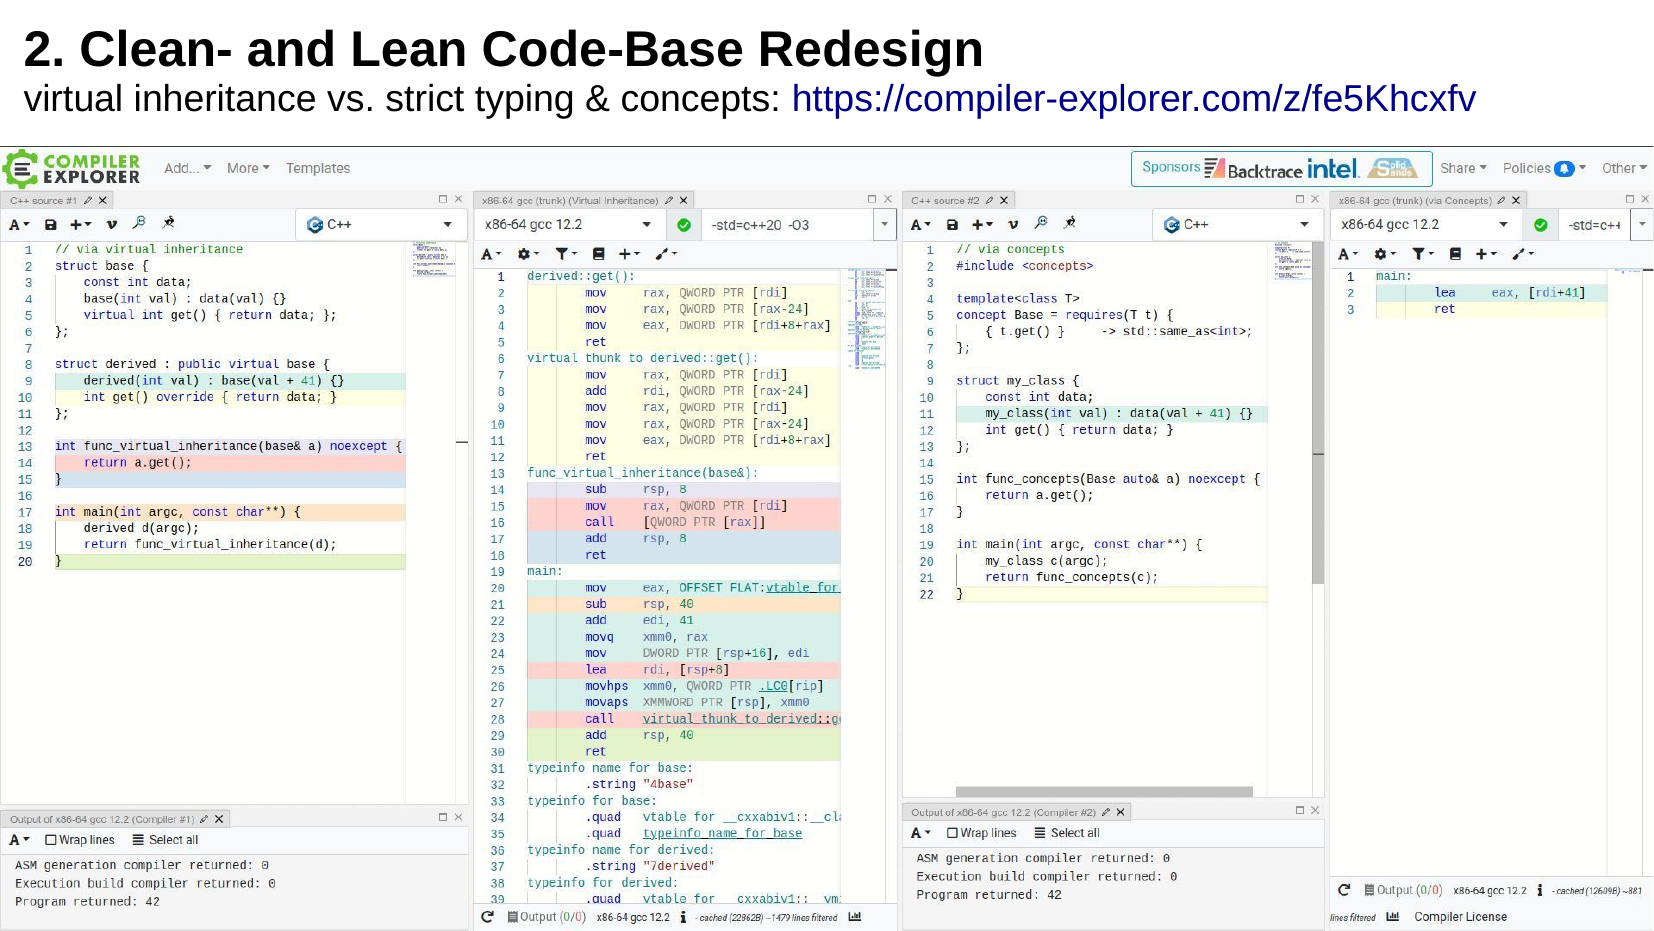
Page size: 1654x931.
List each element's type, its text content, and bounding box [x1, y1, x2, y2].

picture [0, 146, 1654, 931]
title 2. Clean- and Lean Code-Base Redesign virtual inheritance vs. strict typing & concepts: https://compiler-explorer.com/z/fe5Khcxfv [23, 21, 1638, 120]
